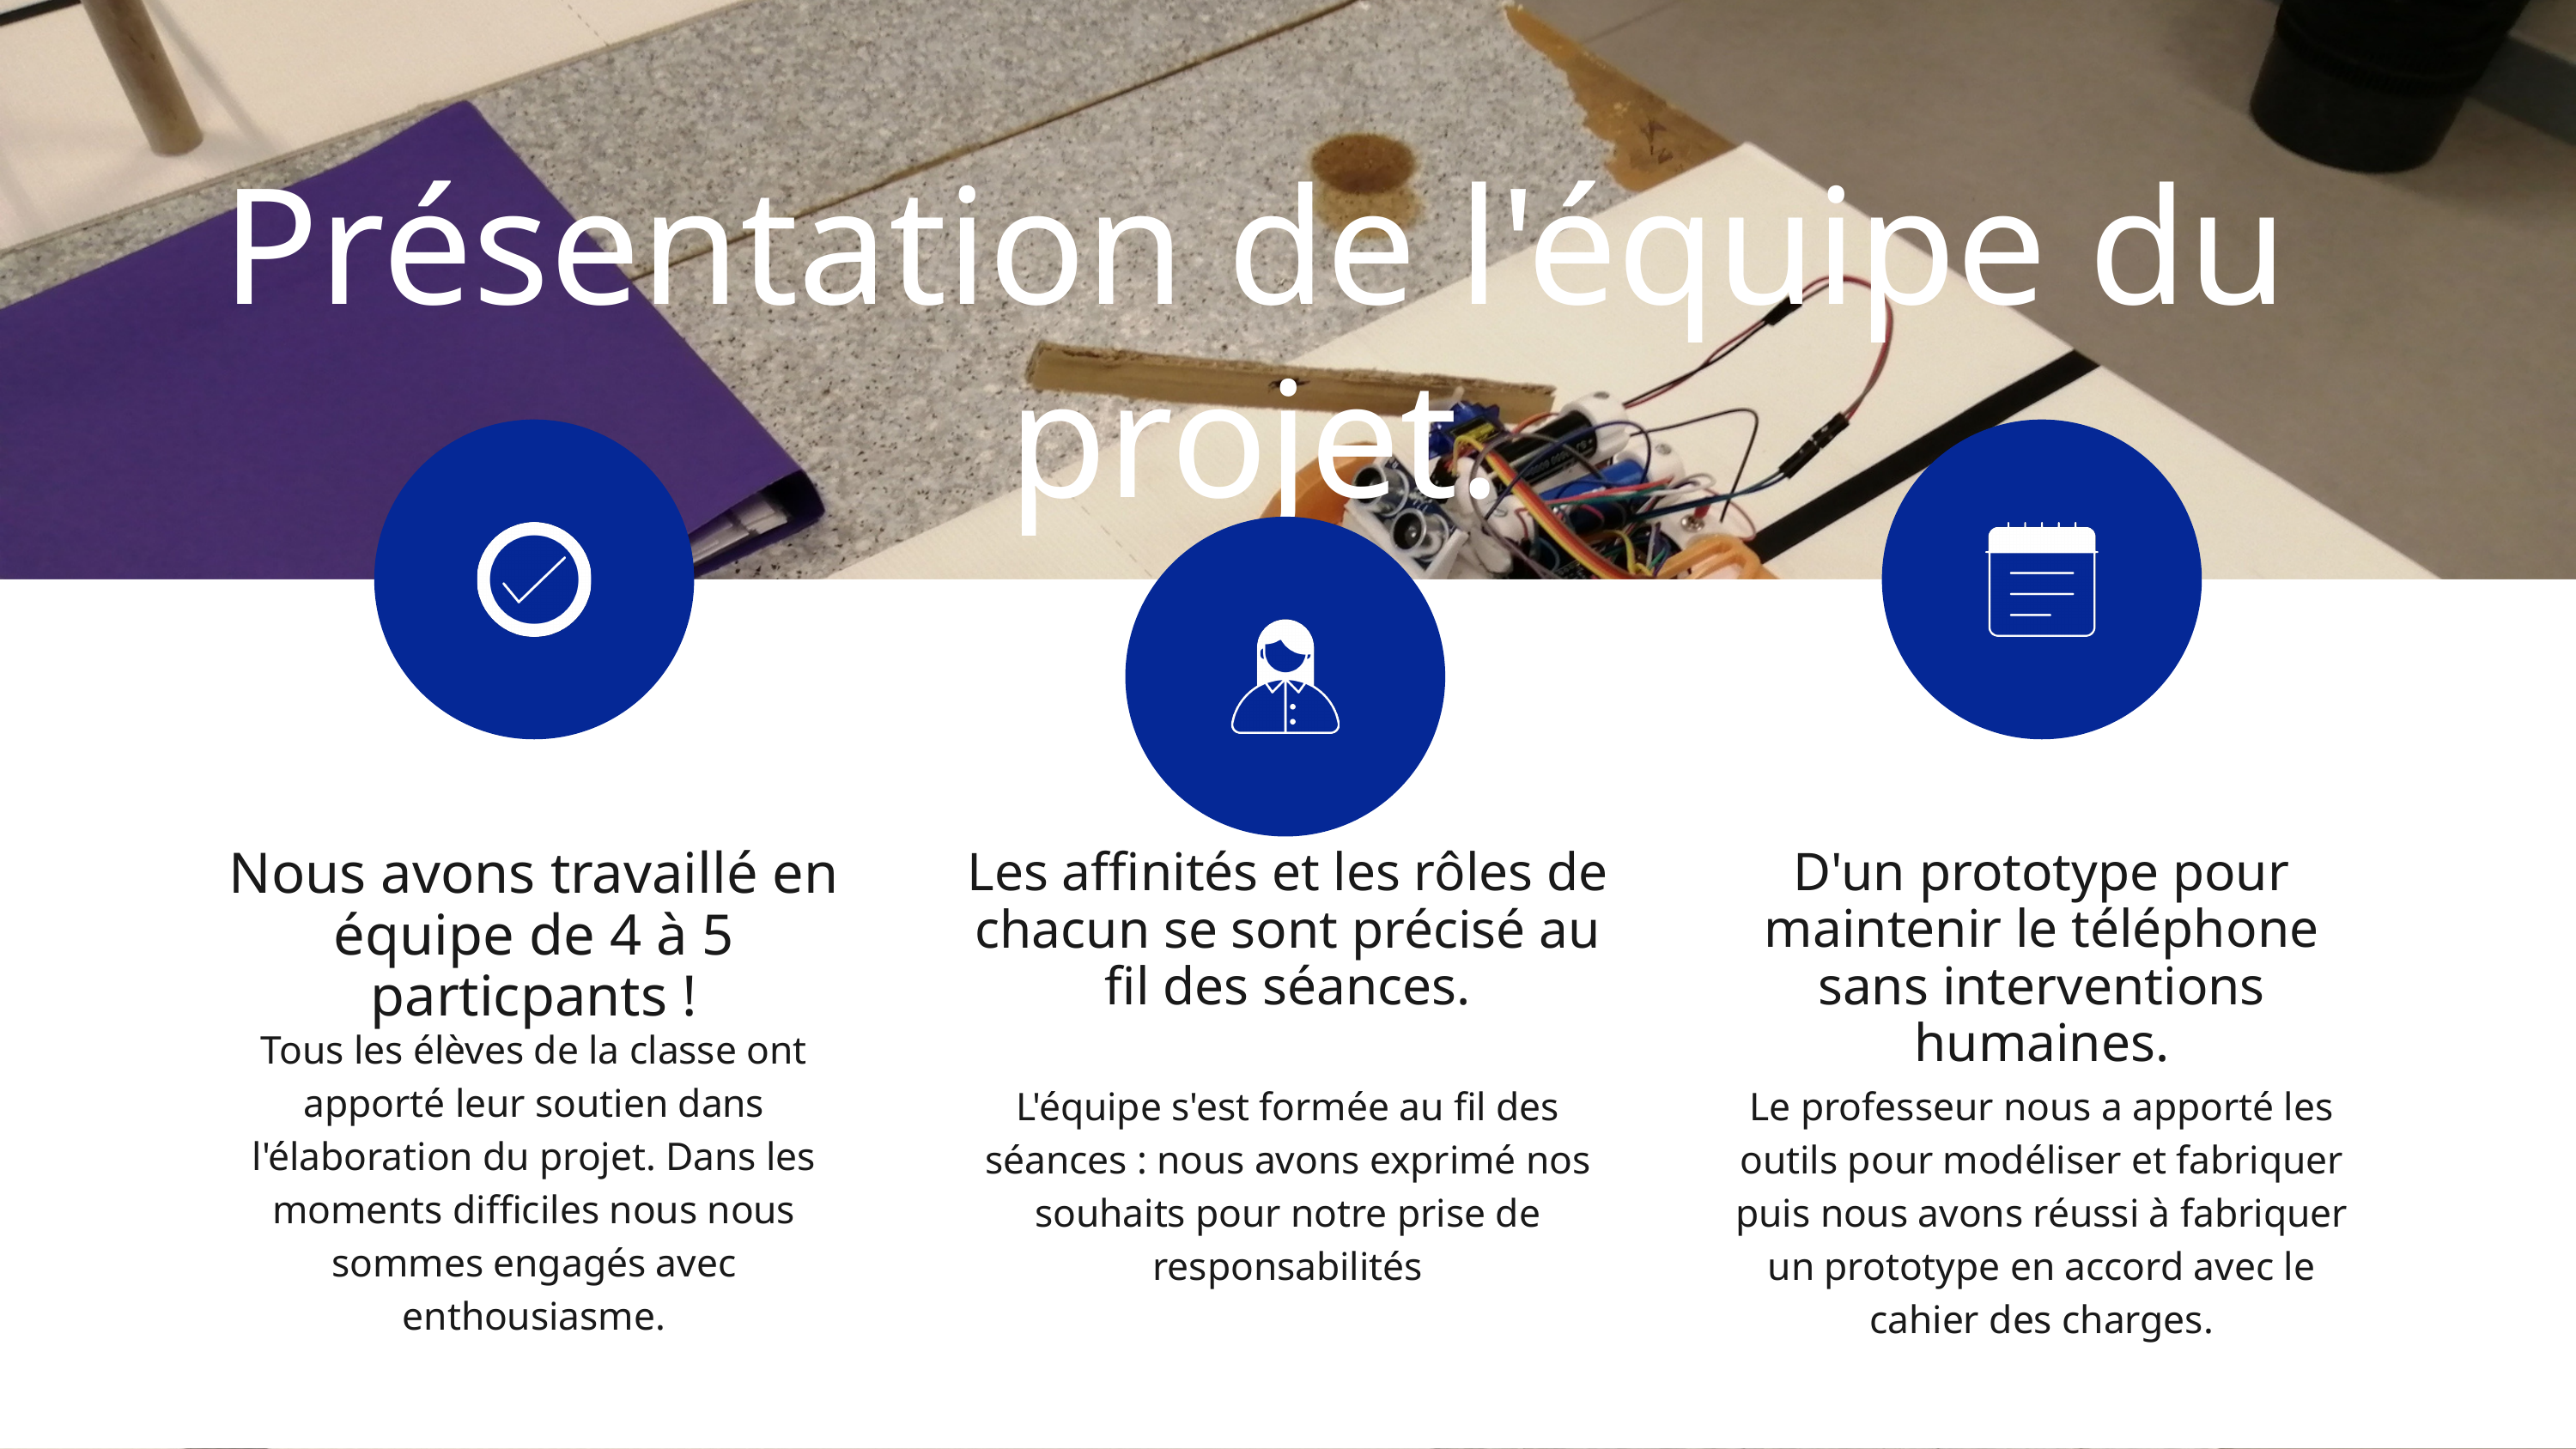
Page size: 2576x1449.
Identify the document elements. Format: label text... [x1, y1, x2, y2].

text_box L'équipe s'est formée au fil des séances : nous avons exprimé nos souhaits pour notre prise de responsabilités [963, 1075, 1613, 1288]
text_box D'un prototype pour maintenir le téléphone sans interventions humaines. [1717, 844, 2366, 1073]
text_box [0, 0, 2576, 1449]
text_box Le professeur nous a apporté les outils pour modéliser et fabriquer puis nous avons réussi à fabriquer un prototype en accord avec le cahier des charges. [1717, 1075, 2366, 1342]
text_box Présentation de l'équipe du projet. [1036, 421, 1084, 487]
text_box Les affinités et les rôles de chacun se sont précisé au fil des séances. [963, 844, 1613, 1016]
text_box Nous avons travaillé en équipe de 4 à 5 particpants ! [210, 843, 859, 1028]
text_box Présentation de l'équipe du projet. [144, 143, 2366, 530]
text_box Tous les élèves de la classe ont apporté leur soutien dans l'élaboration du projet. Dans les moments difficiles nous nous sommes engagés avec enthousiasme. [210, 1028, 859, 1338]
